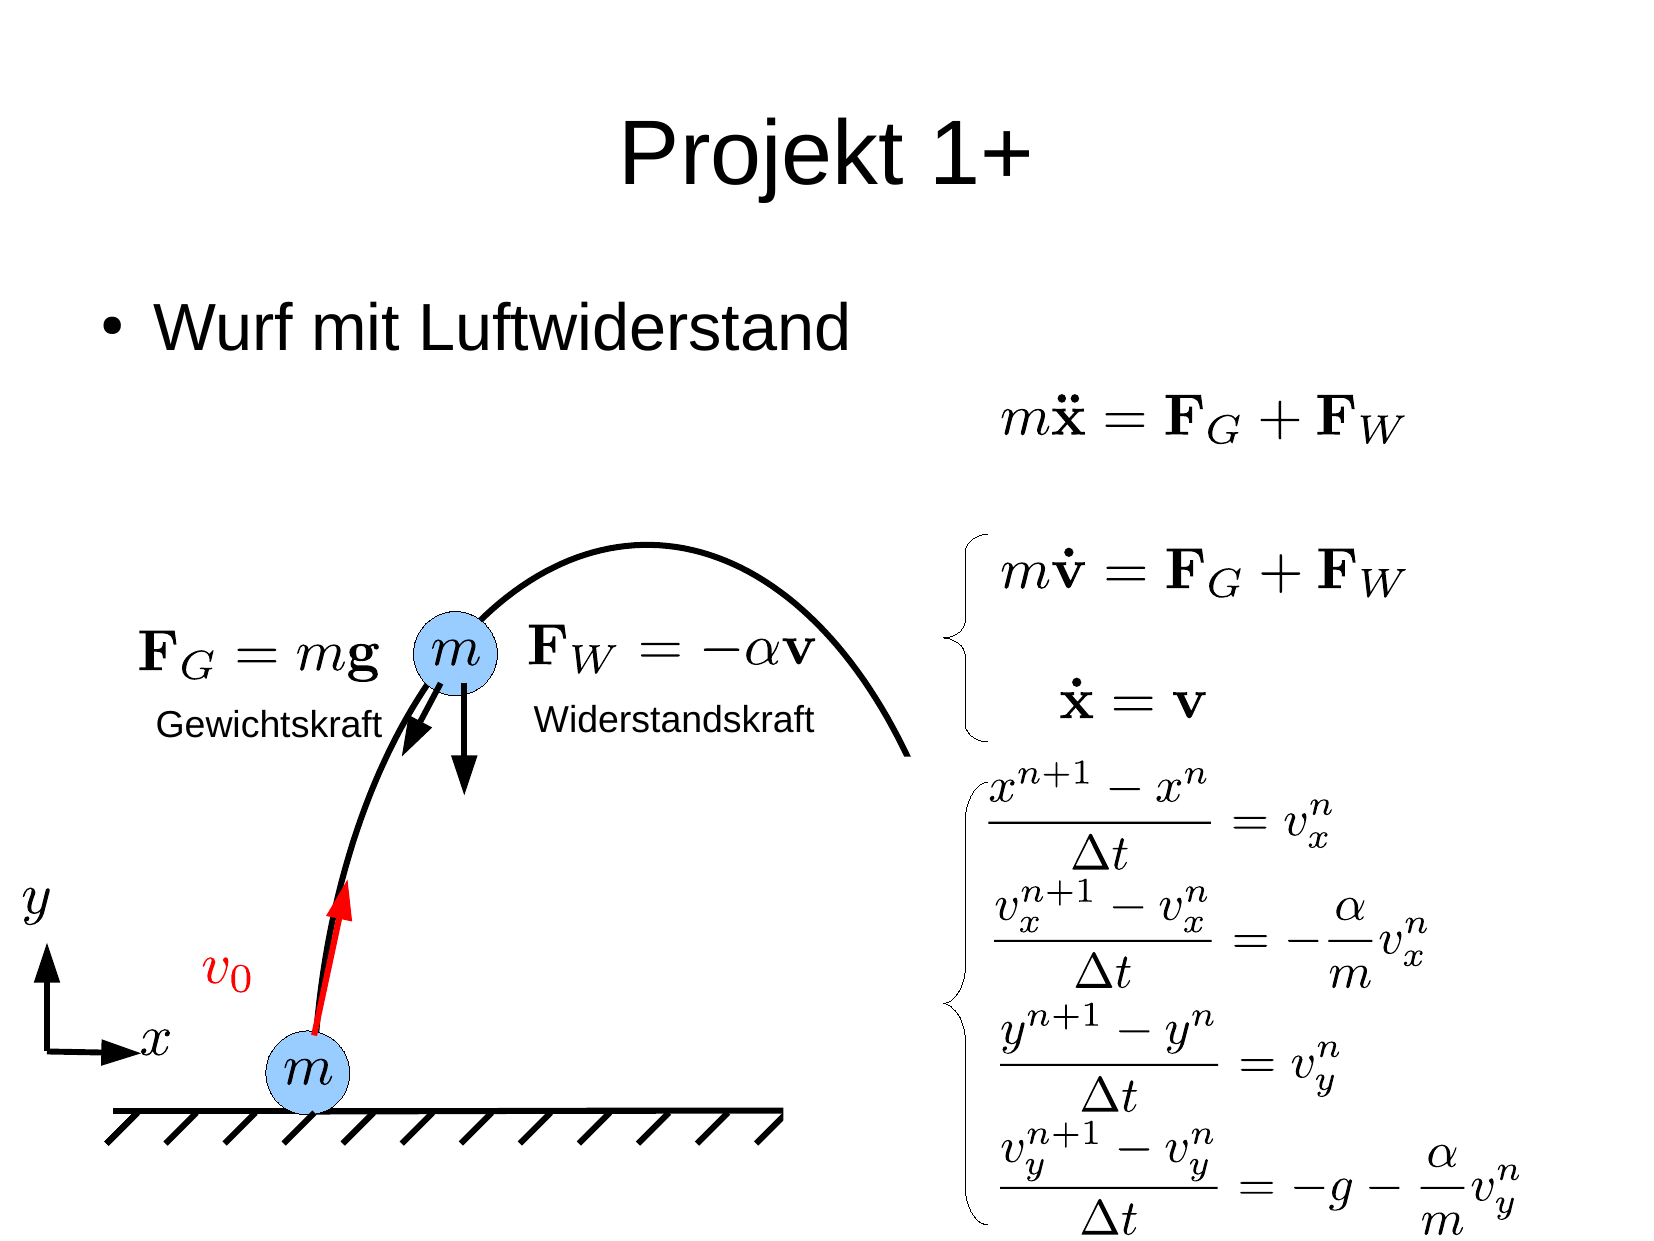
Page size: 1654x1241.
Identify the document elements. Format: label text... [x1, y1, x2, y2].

title Projekt 1+ [82, 56, 1571, 250]
text_box [139, 1029, 173, 1056]
text_box Widerstandskraft [518, 690, 830, 748]
text_box [999, 394, 1408, 445]
text_box [136, 630, 381, 682]
text_box [999, 547, 1408, 598]
list Wurf mit Luftwiderstand [82, 290, 1571, 1094]
text_box Gewichtskraft [140, 696, 398, 754]
text_box [1059, 677, 1208, 719]
text_box [322, 918, 335, 979]
text_box [265, 544, 1521, 1236]
text_box [21, 887, 52, 926]
text_box [201, 957, 253, 993]
